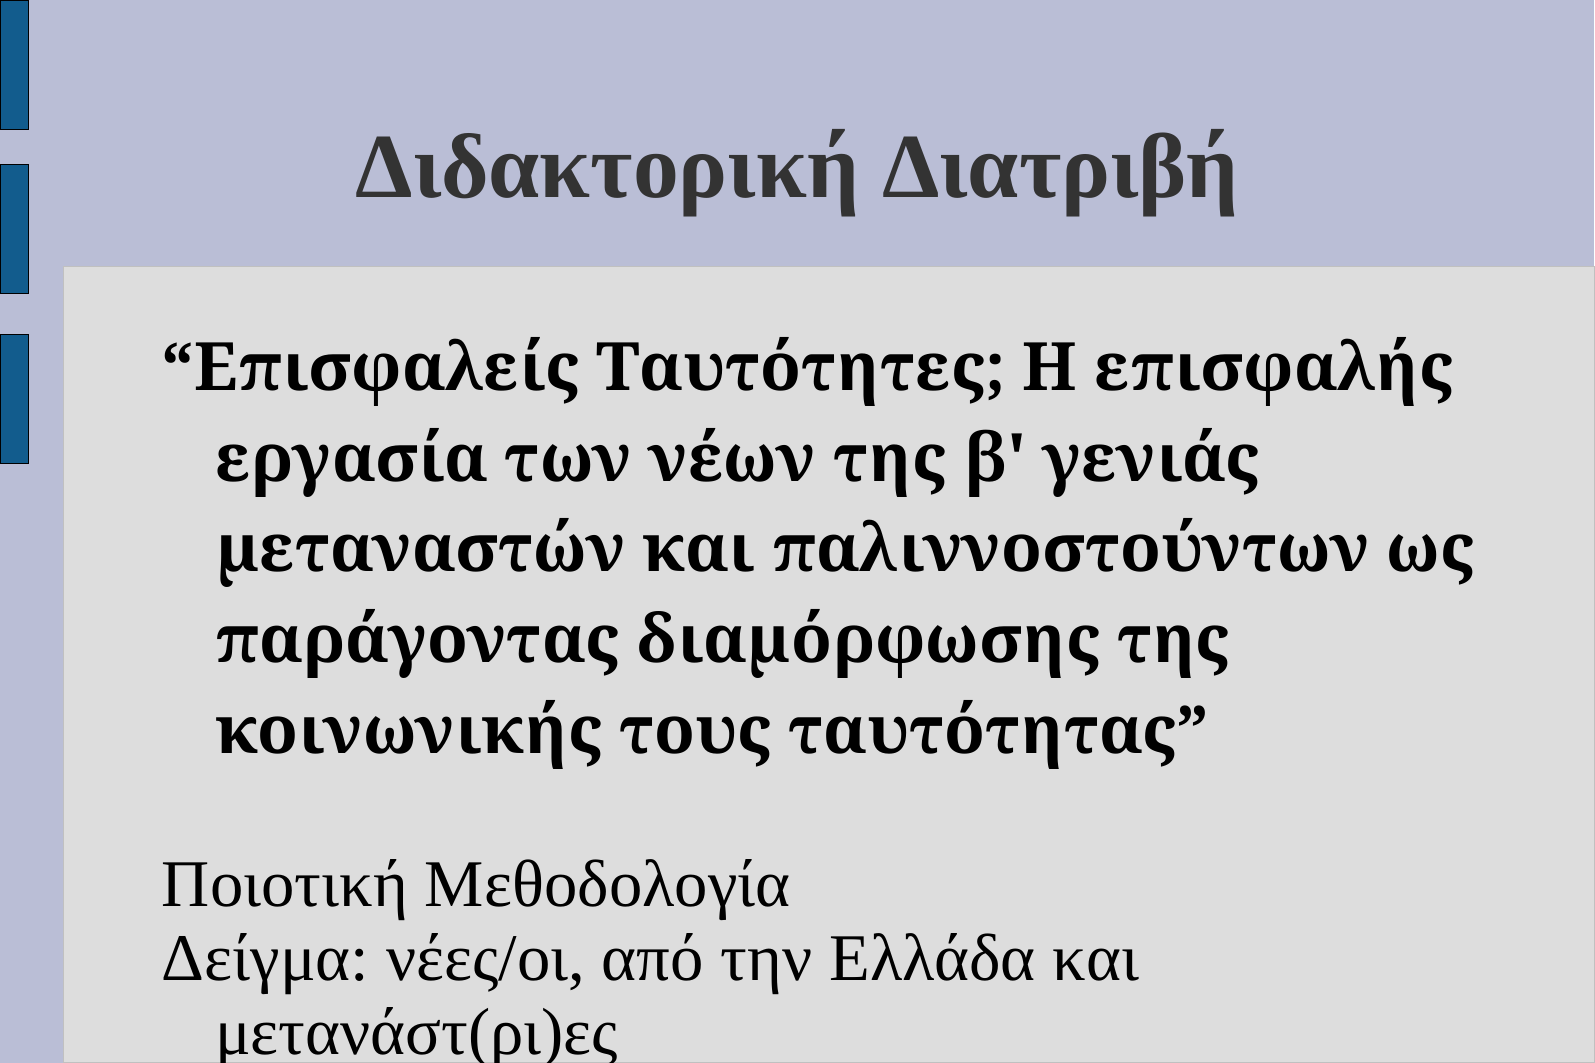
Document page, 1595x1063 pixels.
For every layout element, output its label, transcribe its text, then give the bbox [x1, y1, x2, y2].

title Διδακτορική Διατριβή [117, 85, 1479, 249]
list “Επισφαλείς Ταυτότητες; Η επισφαλής εργασία των νέων της β' γενιάς μεταναστών και παλιννοστούντων ως παράγοντας διαμόρφωσης της κοινωνικής τους ταυτότητας” Ποιοτική Μεθοδολογία Δείγμα: νέες/οι, από την Ελλάδα και μετανάστ(ρι)ες [144, 319, 1506, 916]
